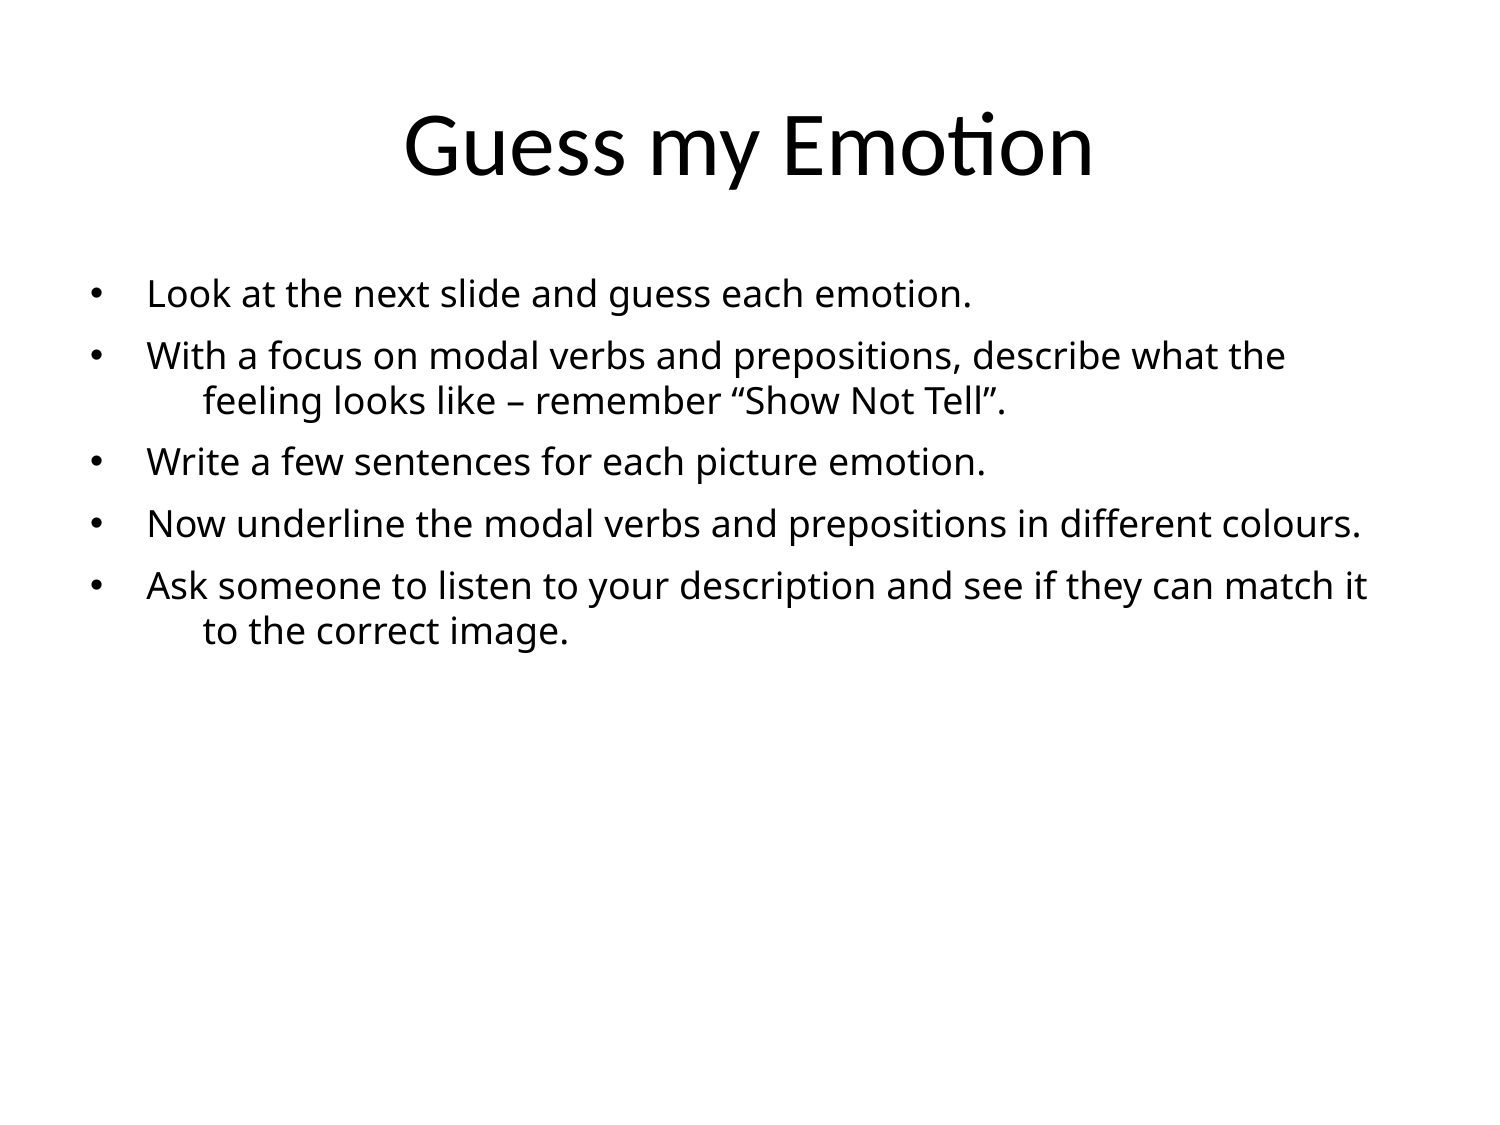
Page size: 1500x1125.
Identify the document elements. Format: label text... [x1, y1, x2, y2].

list Look at the next slide and guess each emotion. With a focus on modal verbs and prepositions, describe what the feeling looks like – remember “Show Not Tell”. Write a few sentences for each picture emotion. Now underline the modal verbs and prepositions in different colours. Ask someone to listen to your description and see if they can match it to the correct image. [75, 262, 1426, 1005]
title Guess my Emotion [75, 45, 1426, 233]
